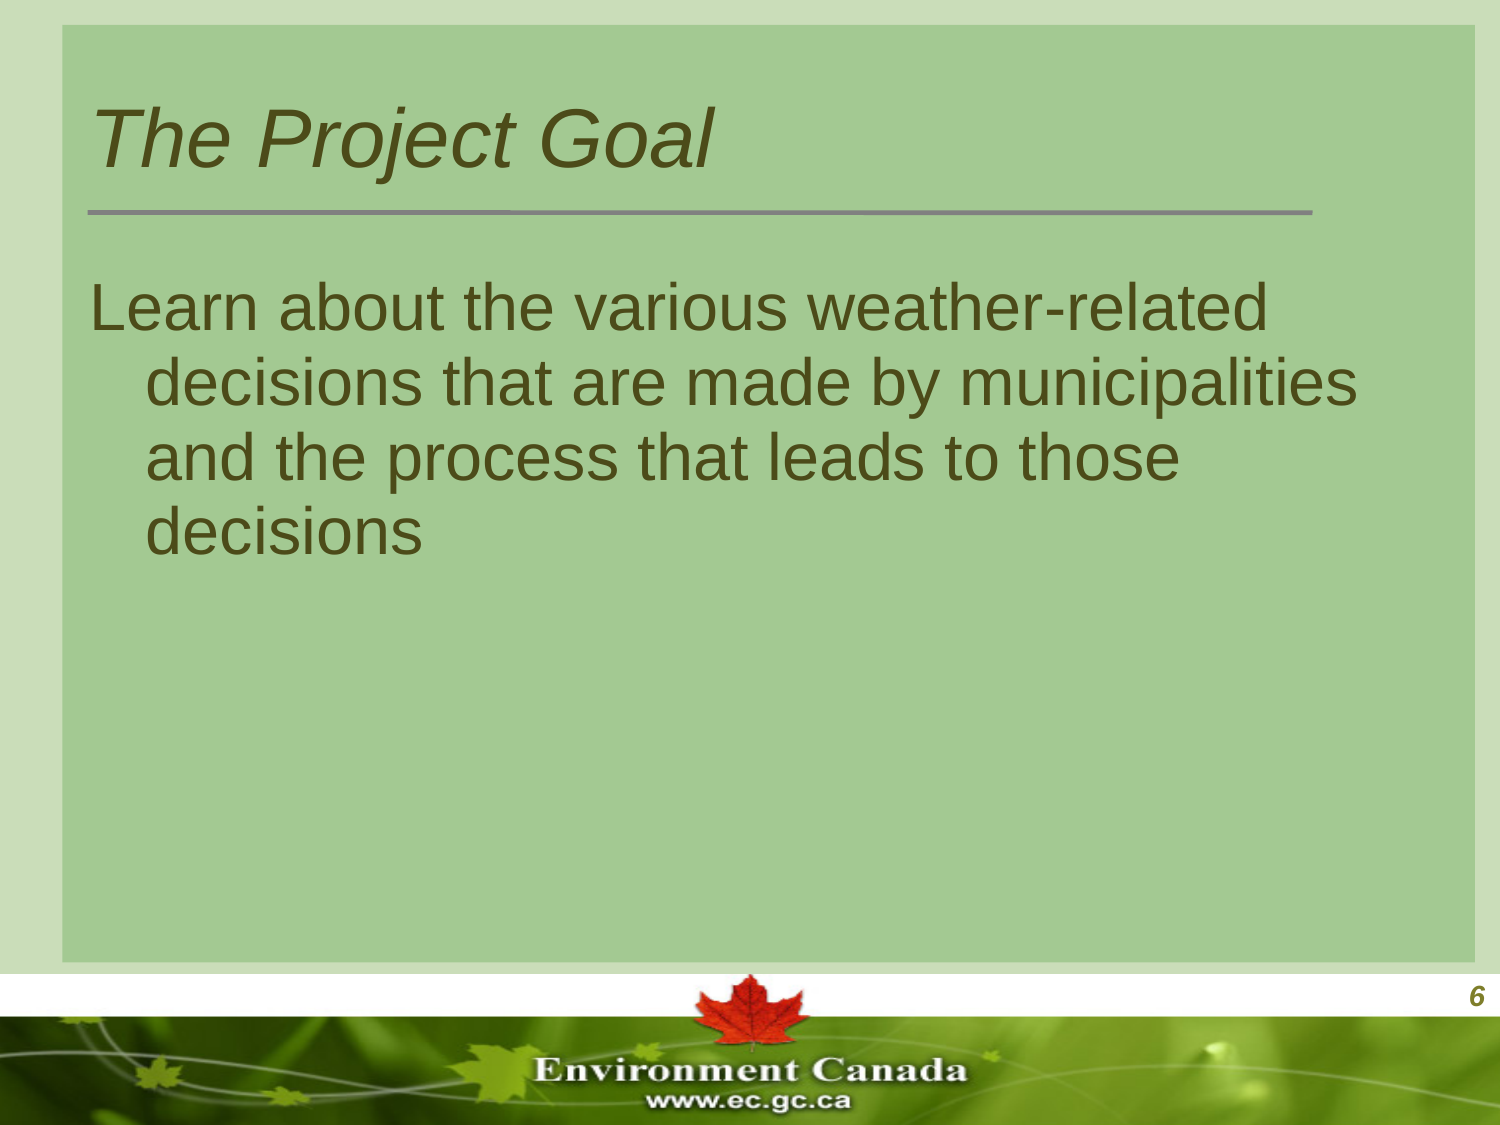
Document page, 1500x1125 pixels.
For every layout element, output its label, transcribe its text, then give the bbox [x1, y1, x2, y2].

picture [0, 974, 1500, 1125]
title The Project Goal [75, 45, 1471, 233]
picture [1473, 996, 1479, 1003]
list Learn about the various weather-related decisions that are made by municipalities and the process that leads to those decisions [75, 262, 1471, 1006]
